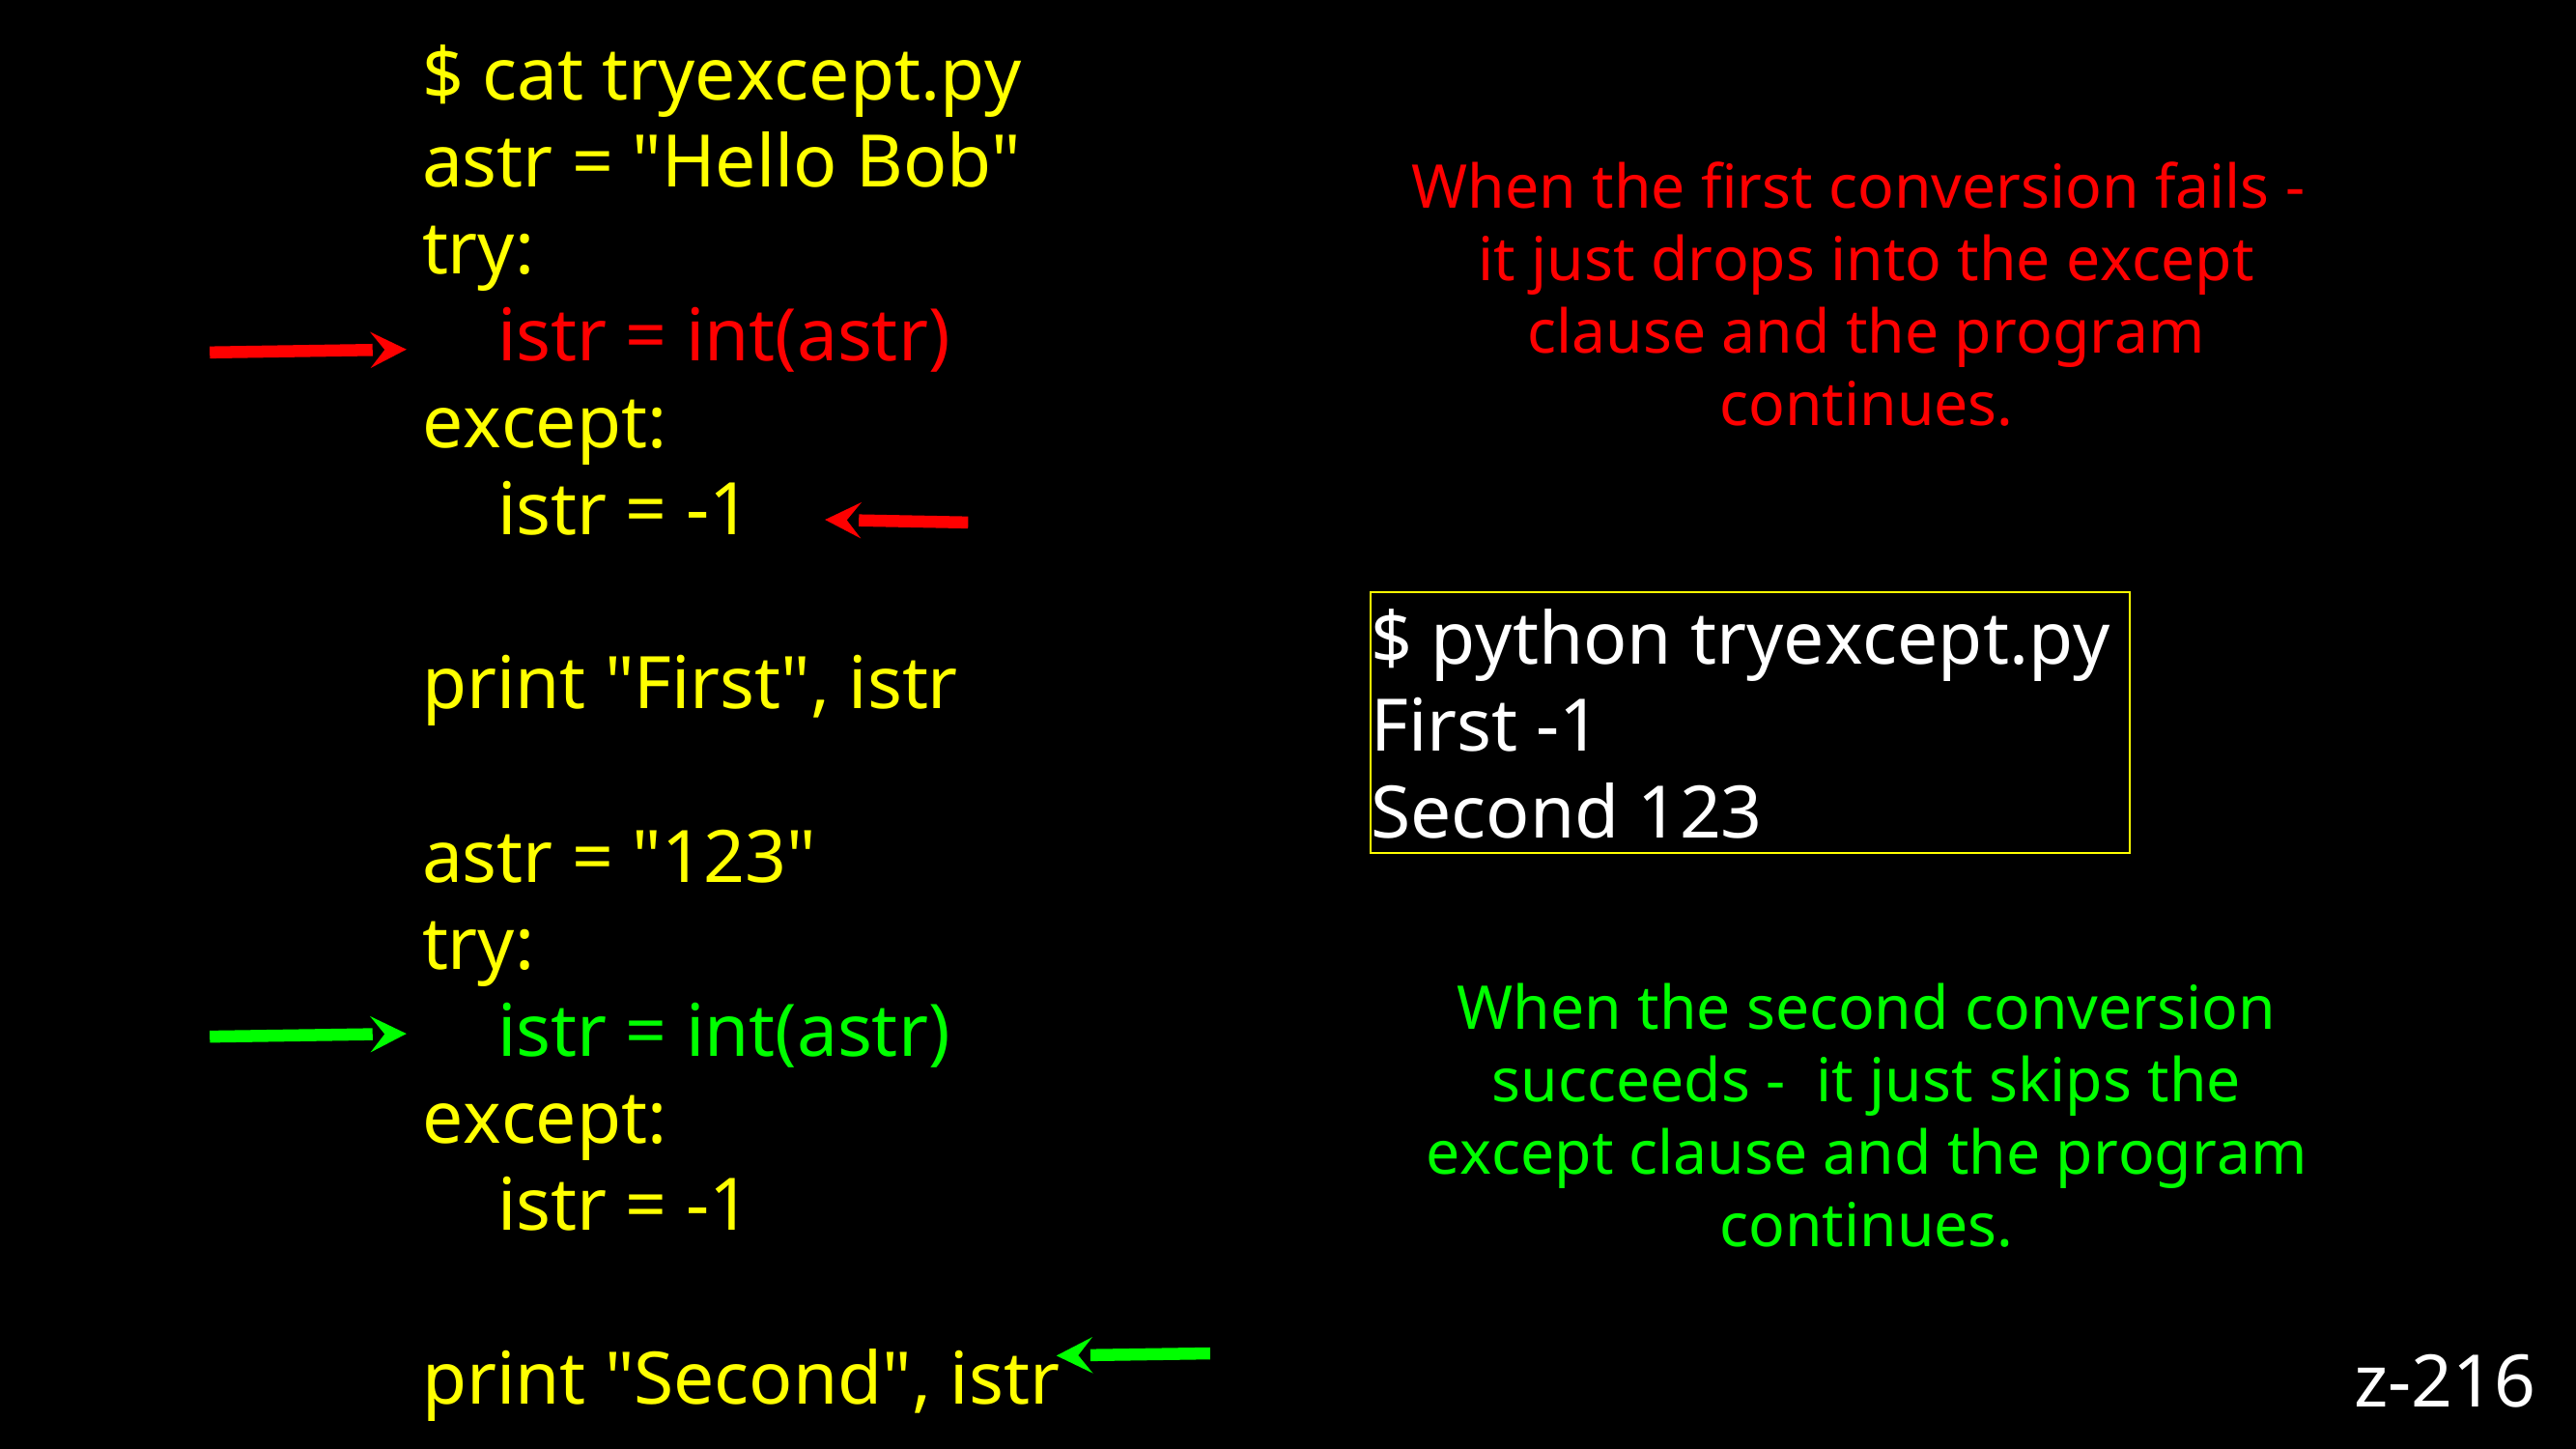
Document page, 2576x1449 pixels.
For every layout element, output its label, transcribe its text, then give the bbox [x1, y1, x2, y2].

text_box $ cat tryexcept.py astr = "Hello Bob" try: istr = int(astr) except: istr = -1 print "First", istr astr = "123" try: istr = int(astr) except: istr = -1 print "Second", istr [422, 27, 1061, 1419]
text_box $ python tryexcept.py First -1 Second 123 [1371, 591, 2130, 853]
text_box z-216 [2354, 1333, 2536, 1422]
text_box When the first conversion fails - it just drops into the except clause and the program continues. [1400, 179, 2335, 407]
text_box When the second conversion succeeds - it just skips the except clause and the program continues. [1400, 1000, 2335, 1228]
